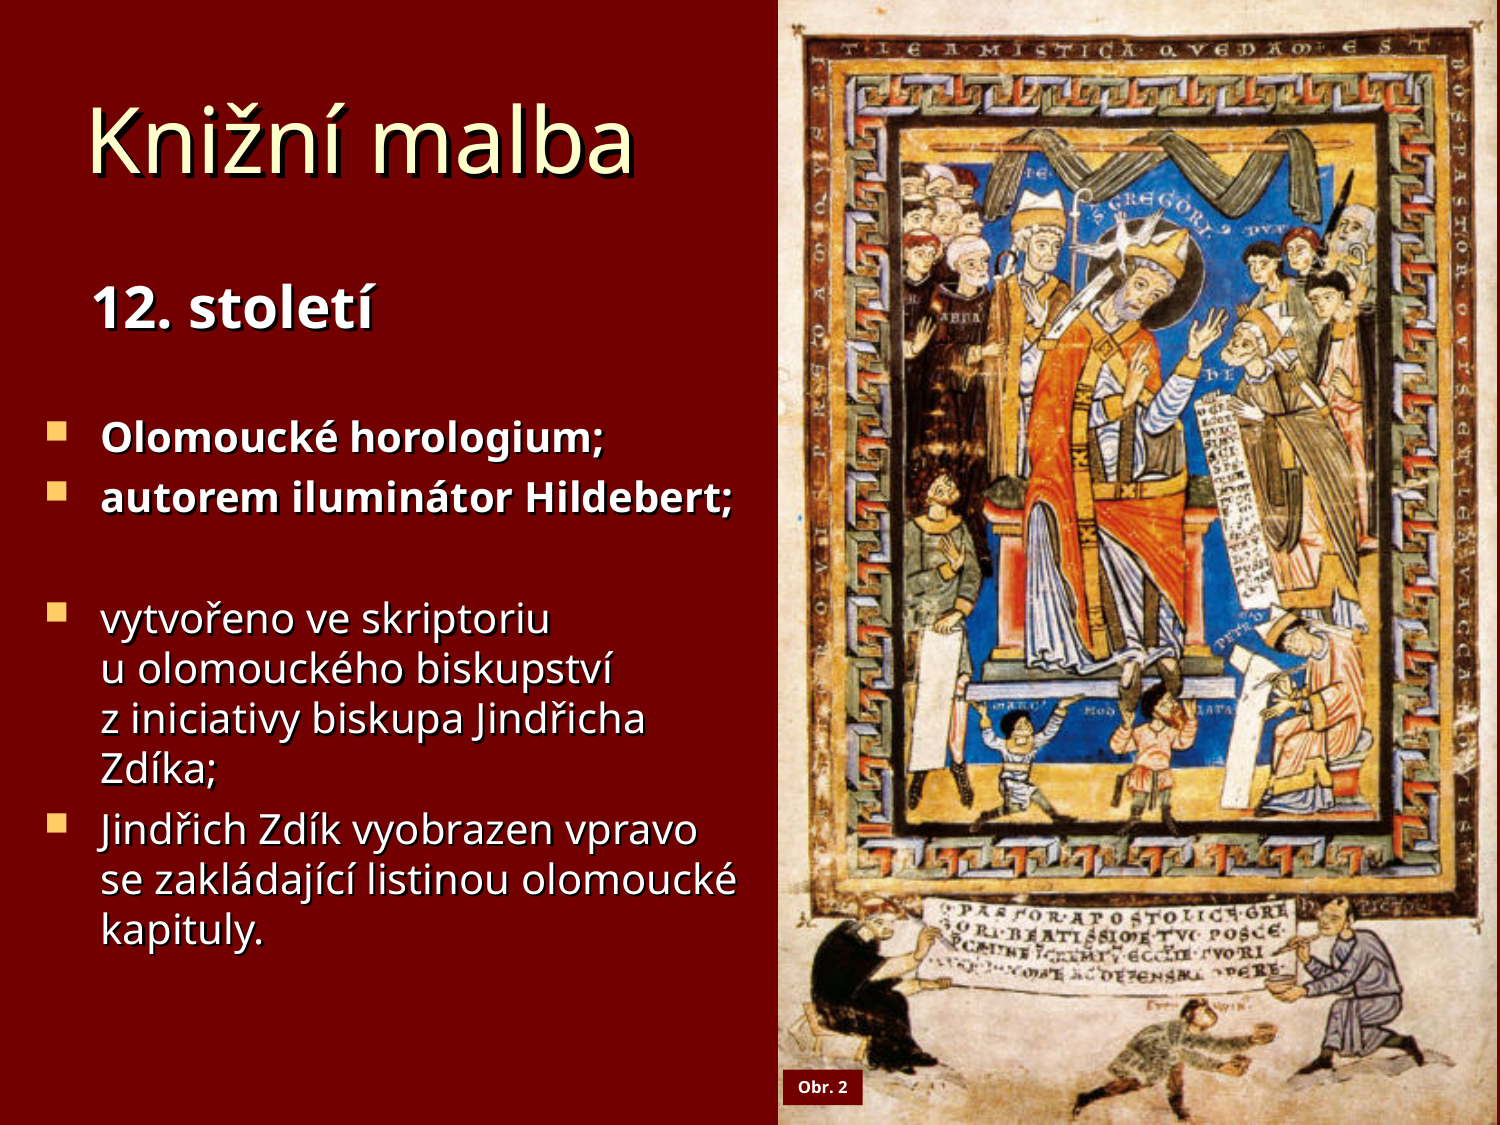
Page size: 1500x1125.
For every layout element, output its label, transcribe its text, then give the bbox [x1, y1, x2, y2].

list 12. století Olomoucké horologium; autorem iluminátor Hildebert; vytvořeno ve skriptoriu u olomouckého biskupství z iniciativy biskupa Jindřicha Zdíka; Jindřich Zdík vyobrazen vpravo se zakládající listinou olomoucké kapituly. [29, 262, 774, 1080]
text_box Obr. 2 [783, 1069, 863, 1106]
text_box [778, 0, 1497, 1125]
title Knižní malba [53, 42, 669, 231]
